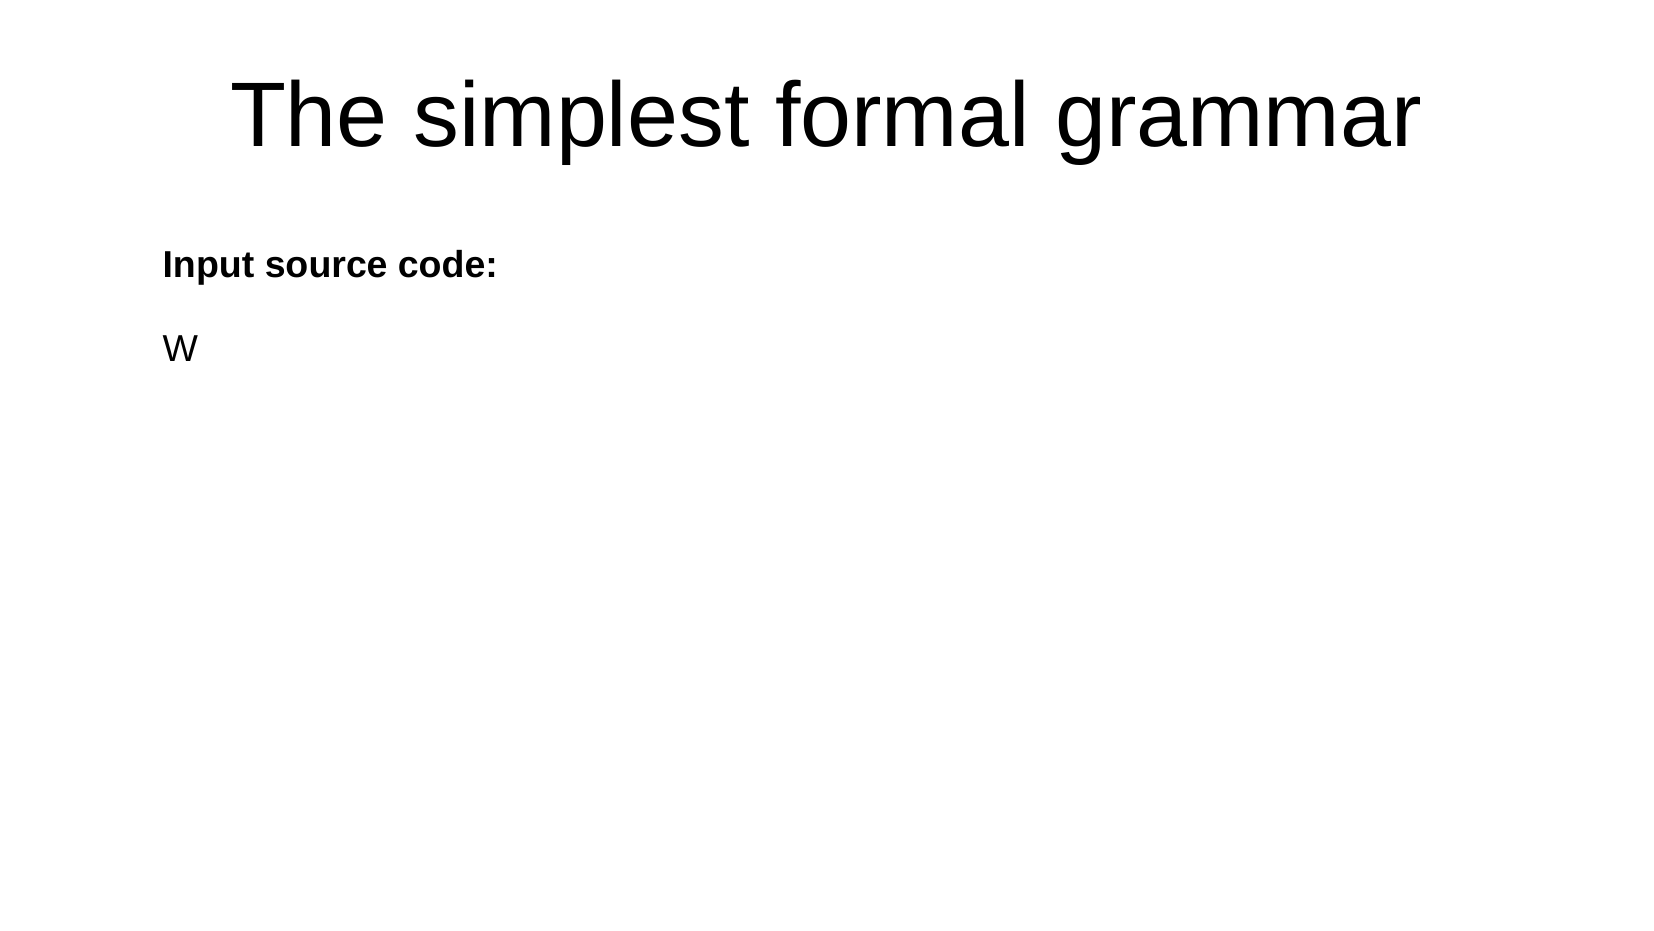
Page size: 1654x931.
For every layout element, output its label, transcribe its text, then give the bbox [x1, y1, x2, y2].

title The simplest formal grammar [82, 37, 1571, 193]
text_box Input source code: W [147, 236, 680, 378]
